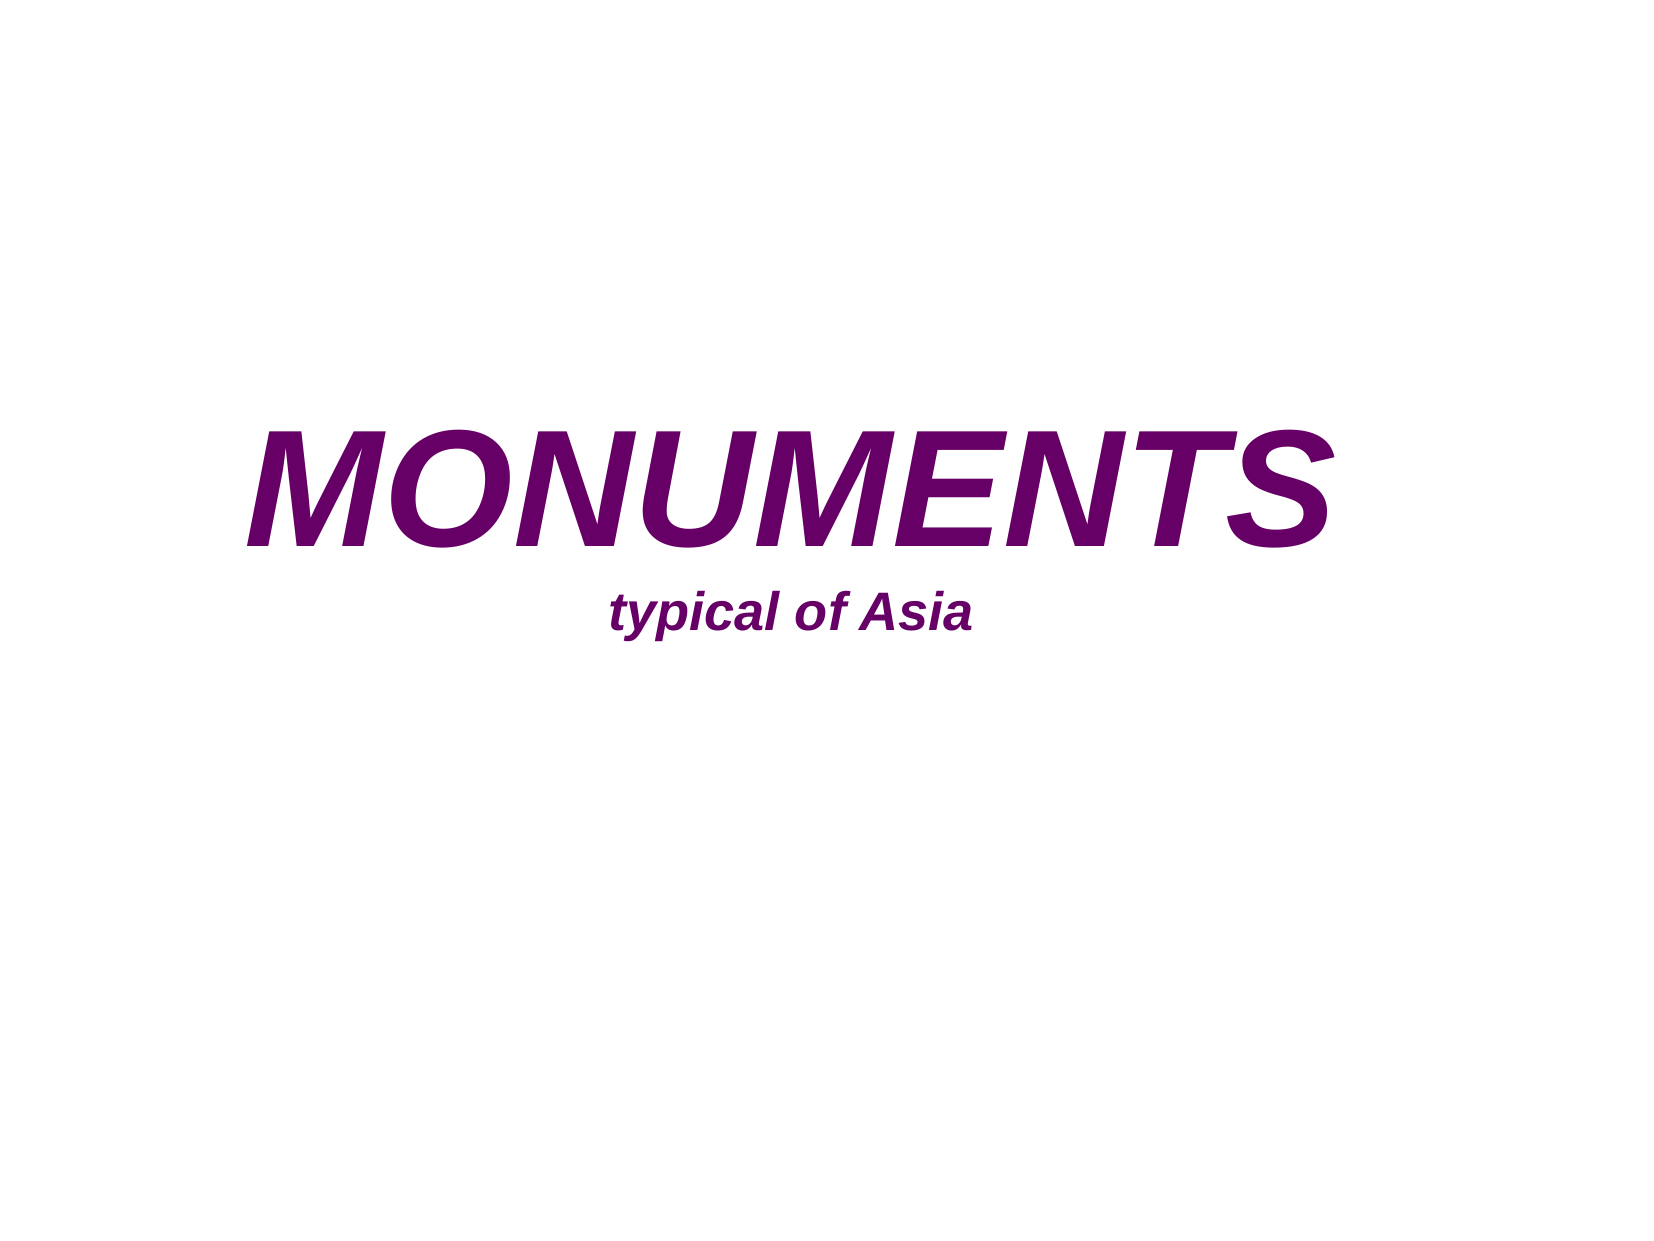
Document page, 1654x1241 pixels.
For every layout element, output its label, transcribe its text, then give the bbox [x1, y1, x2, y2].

title MONUMENTS typical of Asia [47, 394, 1536, 829]
